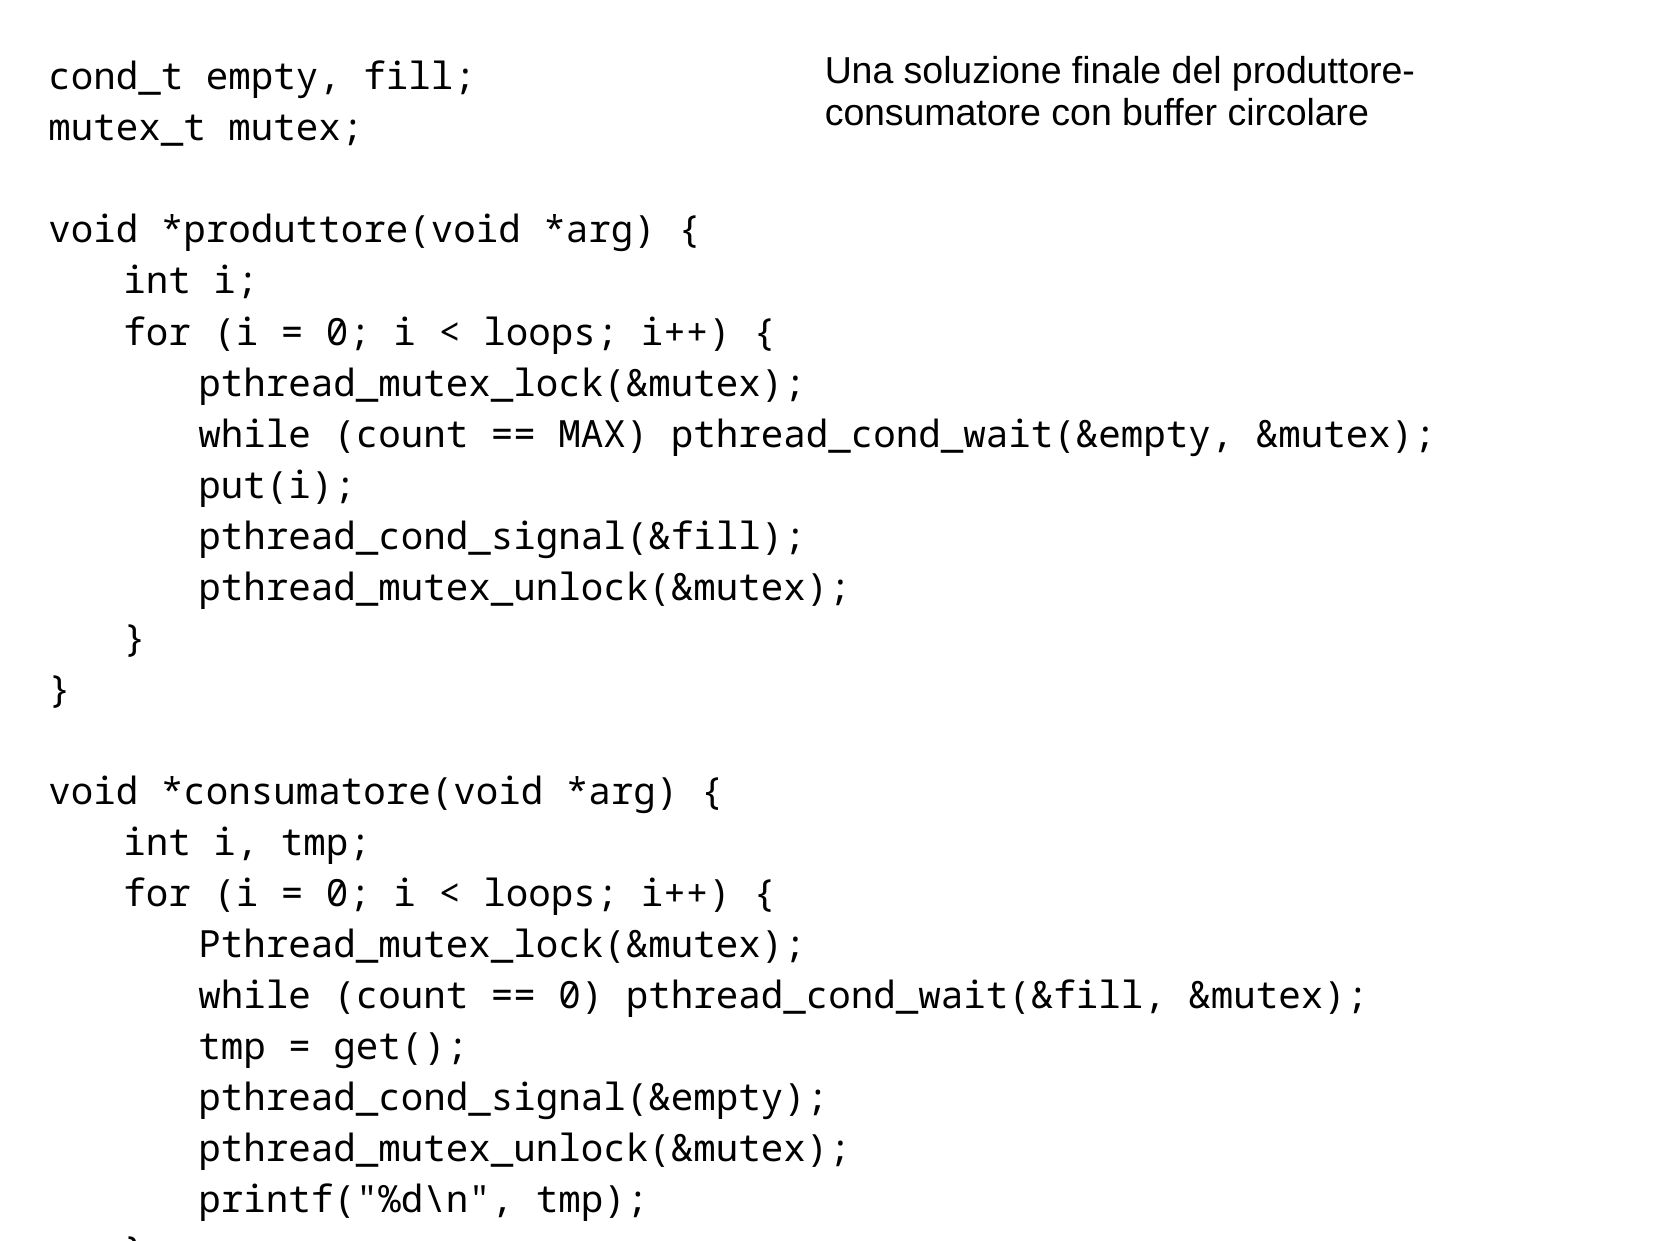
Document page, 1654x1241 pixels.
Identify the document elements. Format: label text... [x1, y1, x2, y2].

text_box Una soluzione finale del produttore-consumatore con buffer circolare [810, 42, 1579, 142]
text_box cond_t empty, fill; mutex_t mutex; void *produttore(void *arg) { int i; for (i = 0; i < loops; i++) { pthread_mutex_lock(&mutex); while (count == MAX) pthread_cond_wait(&empty, &mutex); put(i); pthread_cond_signal(&fill); pthread_mutex_unlock(&mutex); } } void *consumatore(void *arg) { int i, tmp; for (i = 0; i < loops; i++) { Pthread_mutex_lock(&mutex); while (count == 0) pthread_cond_wait(&fill, &mutex); tmp = get(); pthread_cond_signal(&empty); pthread_mutex_unlock(&mutex); printf("%d\n", tmp); } } [33, 42, 1579, 1189]
